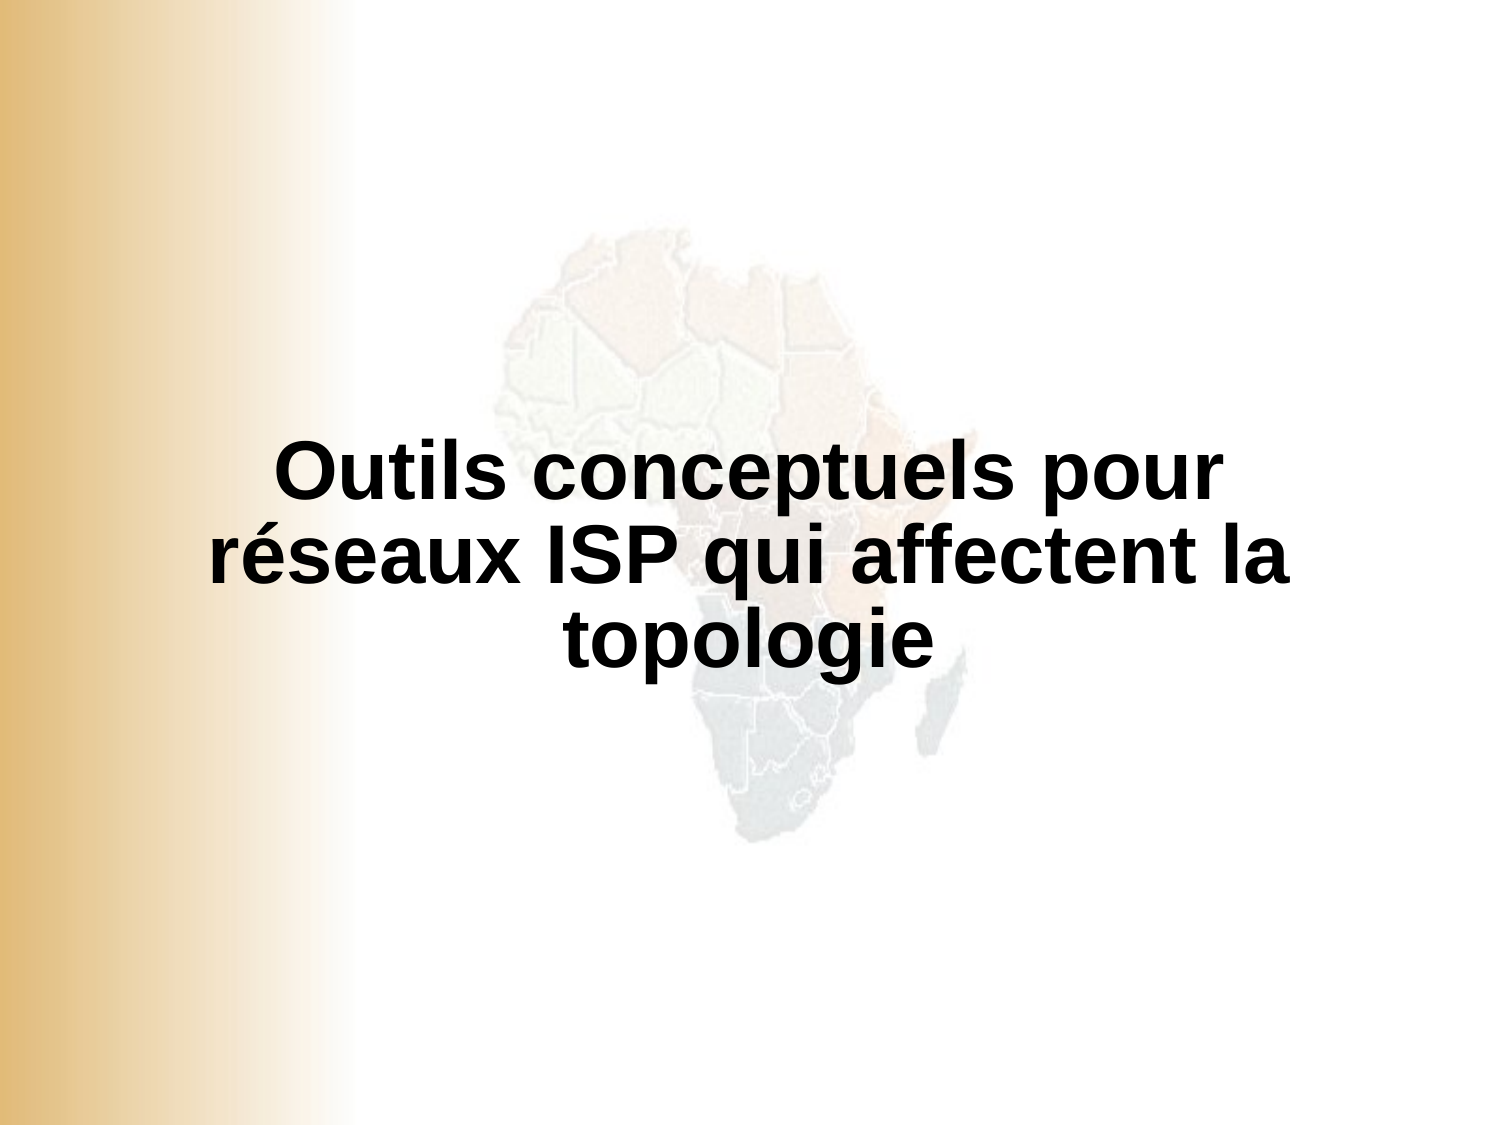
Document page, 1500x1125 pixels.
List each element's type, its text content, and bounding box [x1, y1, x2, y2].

title Outils conceptuels pour réseaux ISP qui affectent la topologie [109, 409, 1390, 693]
